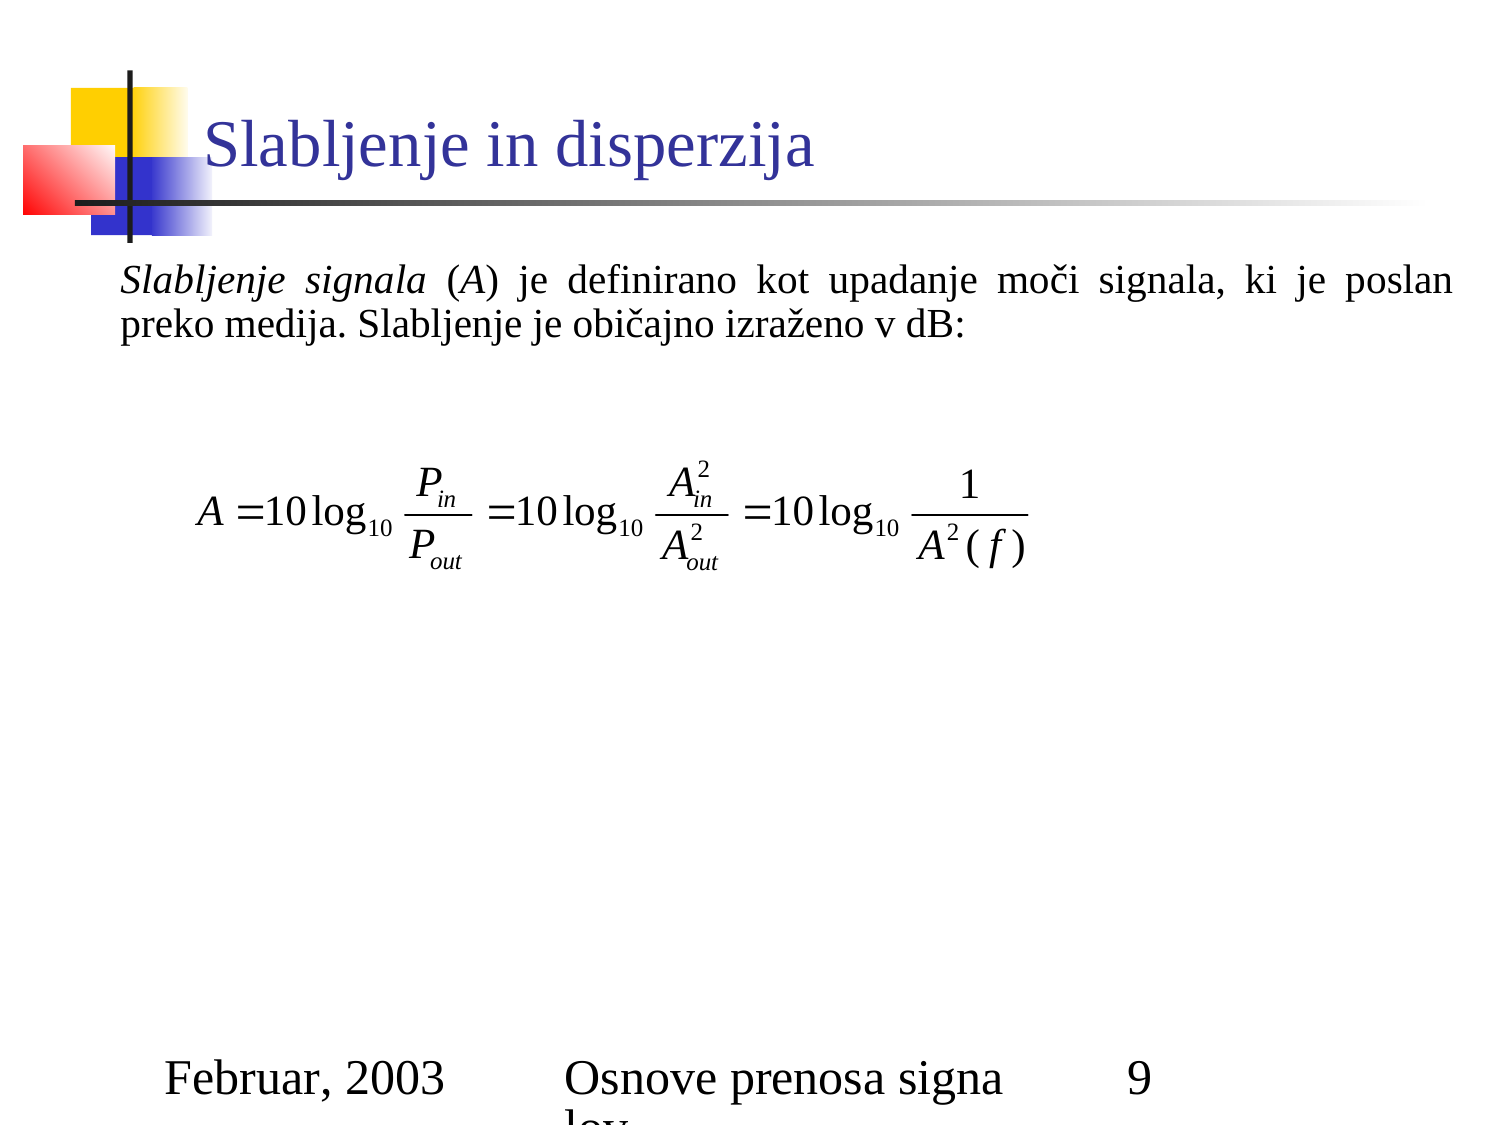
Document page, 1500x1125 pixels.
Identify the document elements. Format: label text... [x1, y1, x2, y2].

list Slabljenje signala (A) je definirano kot upadanje moči signala, ki je poslan preko medija. Slabljenje je običajno izraženo v dB: [50, 249, 1469, 608]
title Slabljenje in disperzija [188, 92, 1468, 188]
chart [187, 450, 1038, 580]
